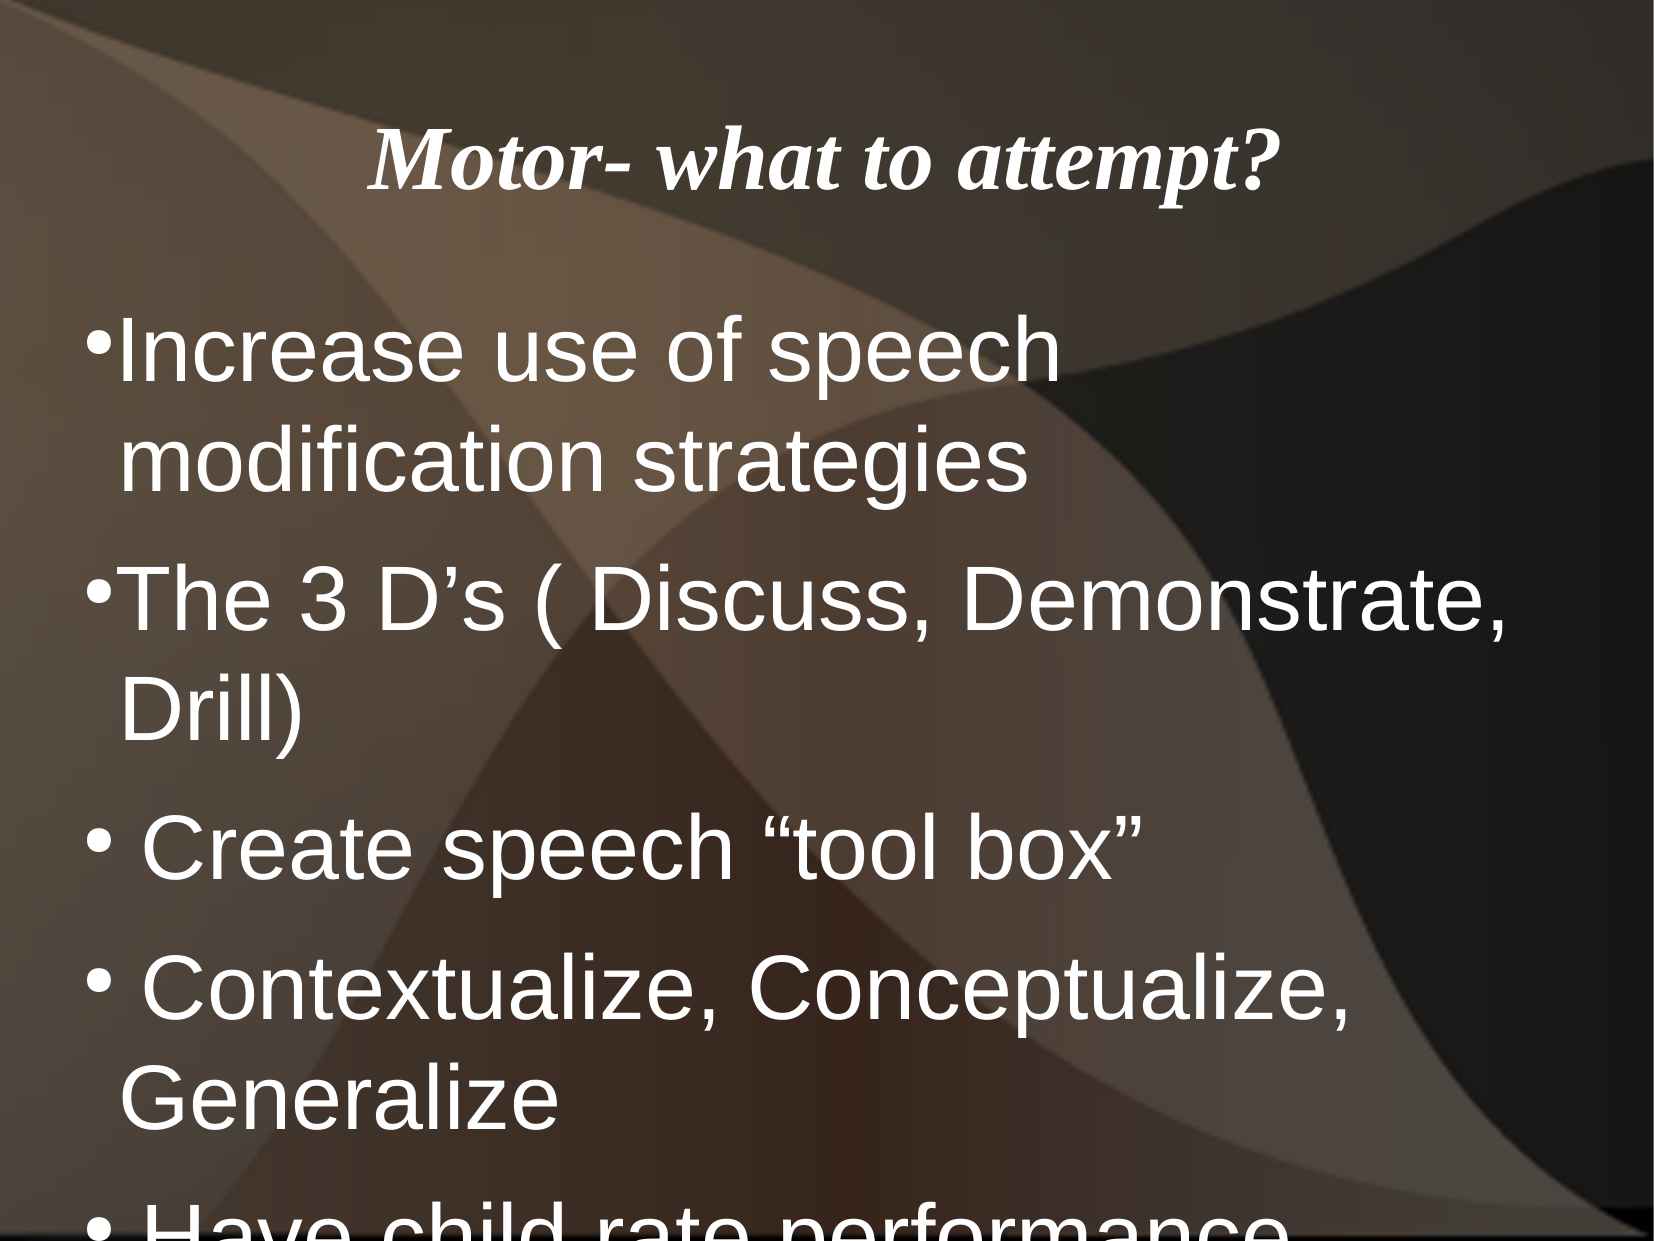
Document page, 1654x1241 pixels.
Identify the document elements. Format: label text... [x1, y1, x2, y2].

subtitle Increase use of speech modification strategies The 3 D’s ( Discuss, Demonstrate, Drill) Create speech “tool box” Contextualize, Conceptualize, Generalize Have child rate performance [82, 289, 1571, 1110]
title Motor- what to attempt? [82, 56, 1571, 250]
